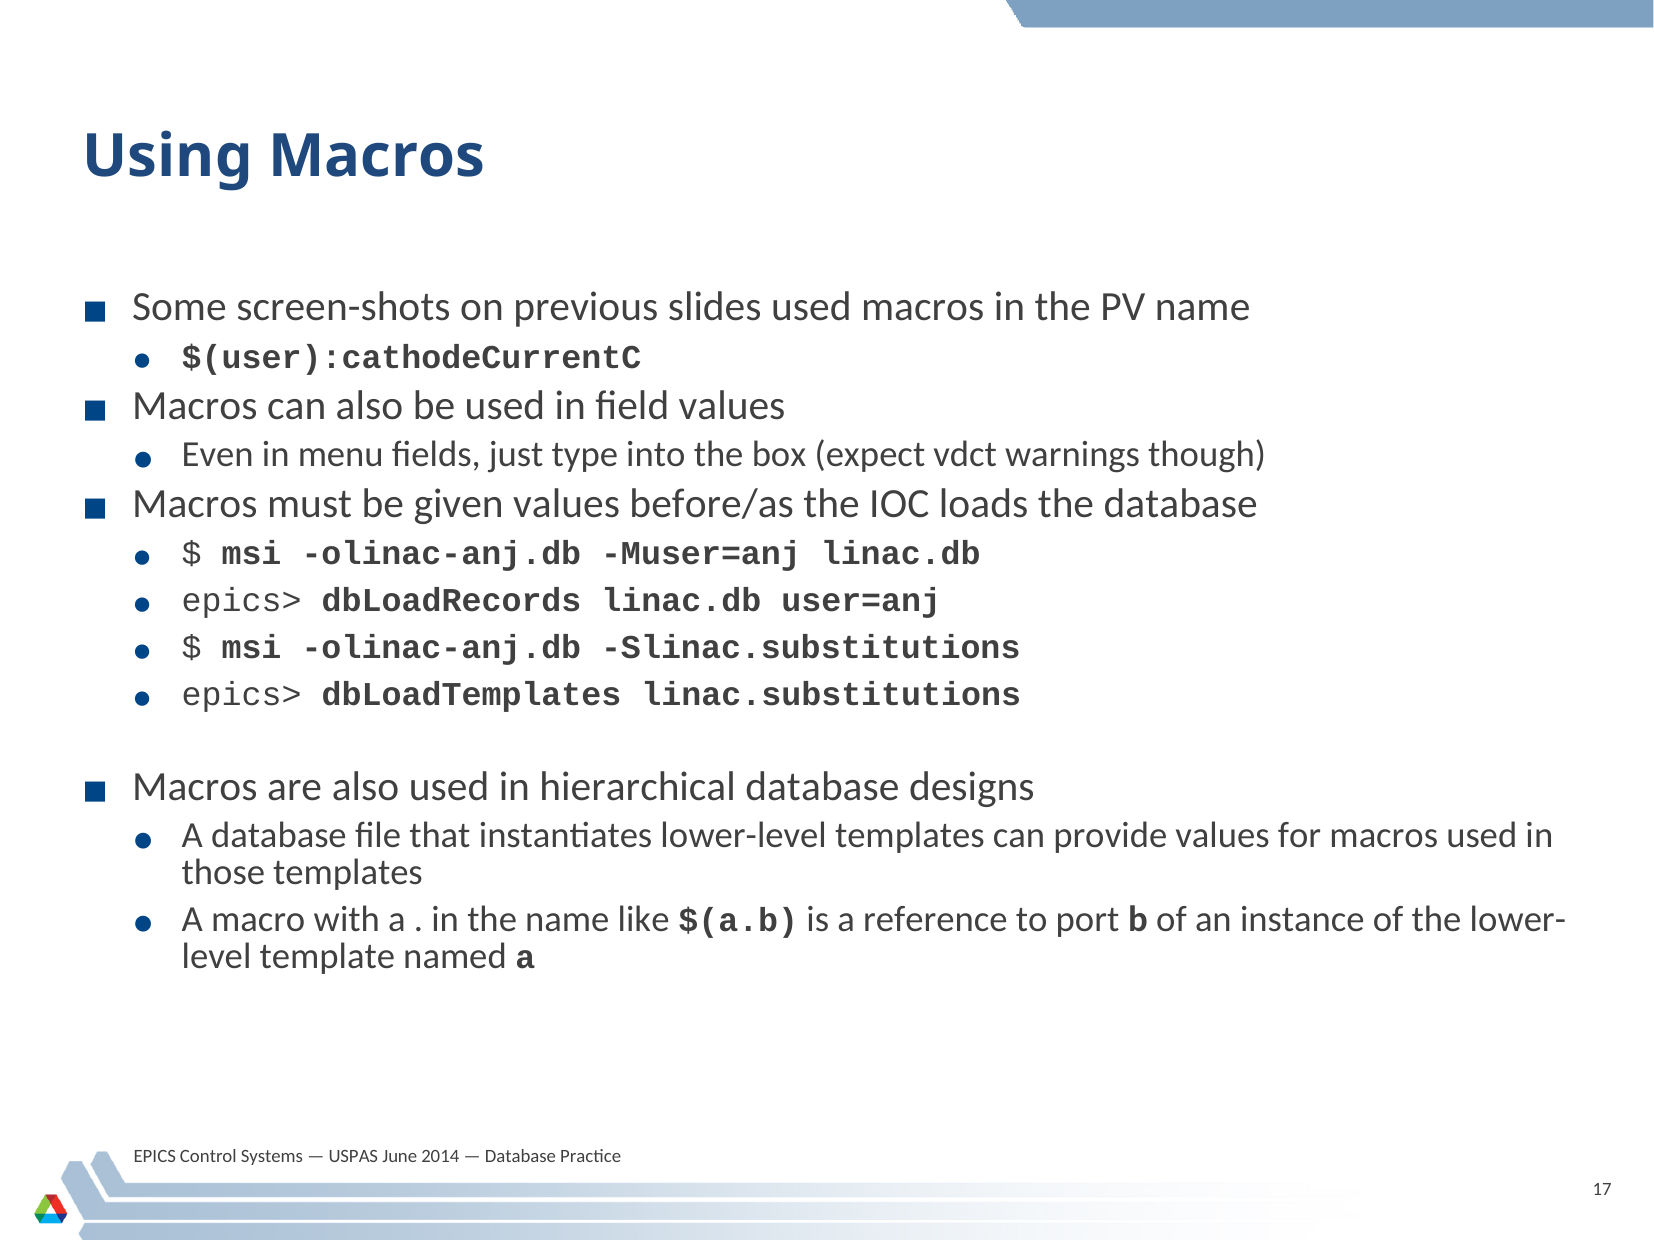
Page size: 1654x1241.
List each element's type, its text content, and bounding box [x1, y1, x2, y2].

list Some screen-shots on previous slides used macros in the PV name $(user):cathodeCurrentC Macros can also be used in field values Even in menu fields, just type into the box (expect vdct warnings though) Macros must be given values before/as the IOC loads the database $ msi -olinac-anj.db -Muser=anj linac.db epics> dbLoadRecords linac.db user=anj $ msi -olinac-anj.db -Slinac.substitutions epics> dbLoadTemplates linac.substitutions Macros are also used in hierarchical database designs A database file that instantiates lower-level templates can provide values for macros used in those templates A macro with a . in the name like $(a.b) is a reference to port b of an instance of the lower-level template named a [82, 289, 1571, 1108]
picture [0, 0, 1654, 29]
title Using Macros [82, 49, 1571, 257]
picture [0, 1143, 1654, 1240]
